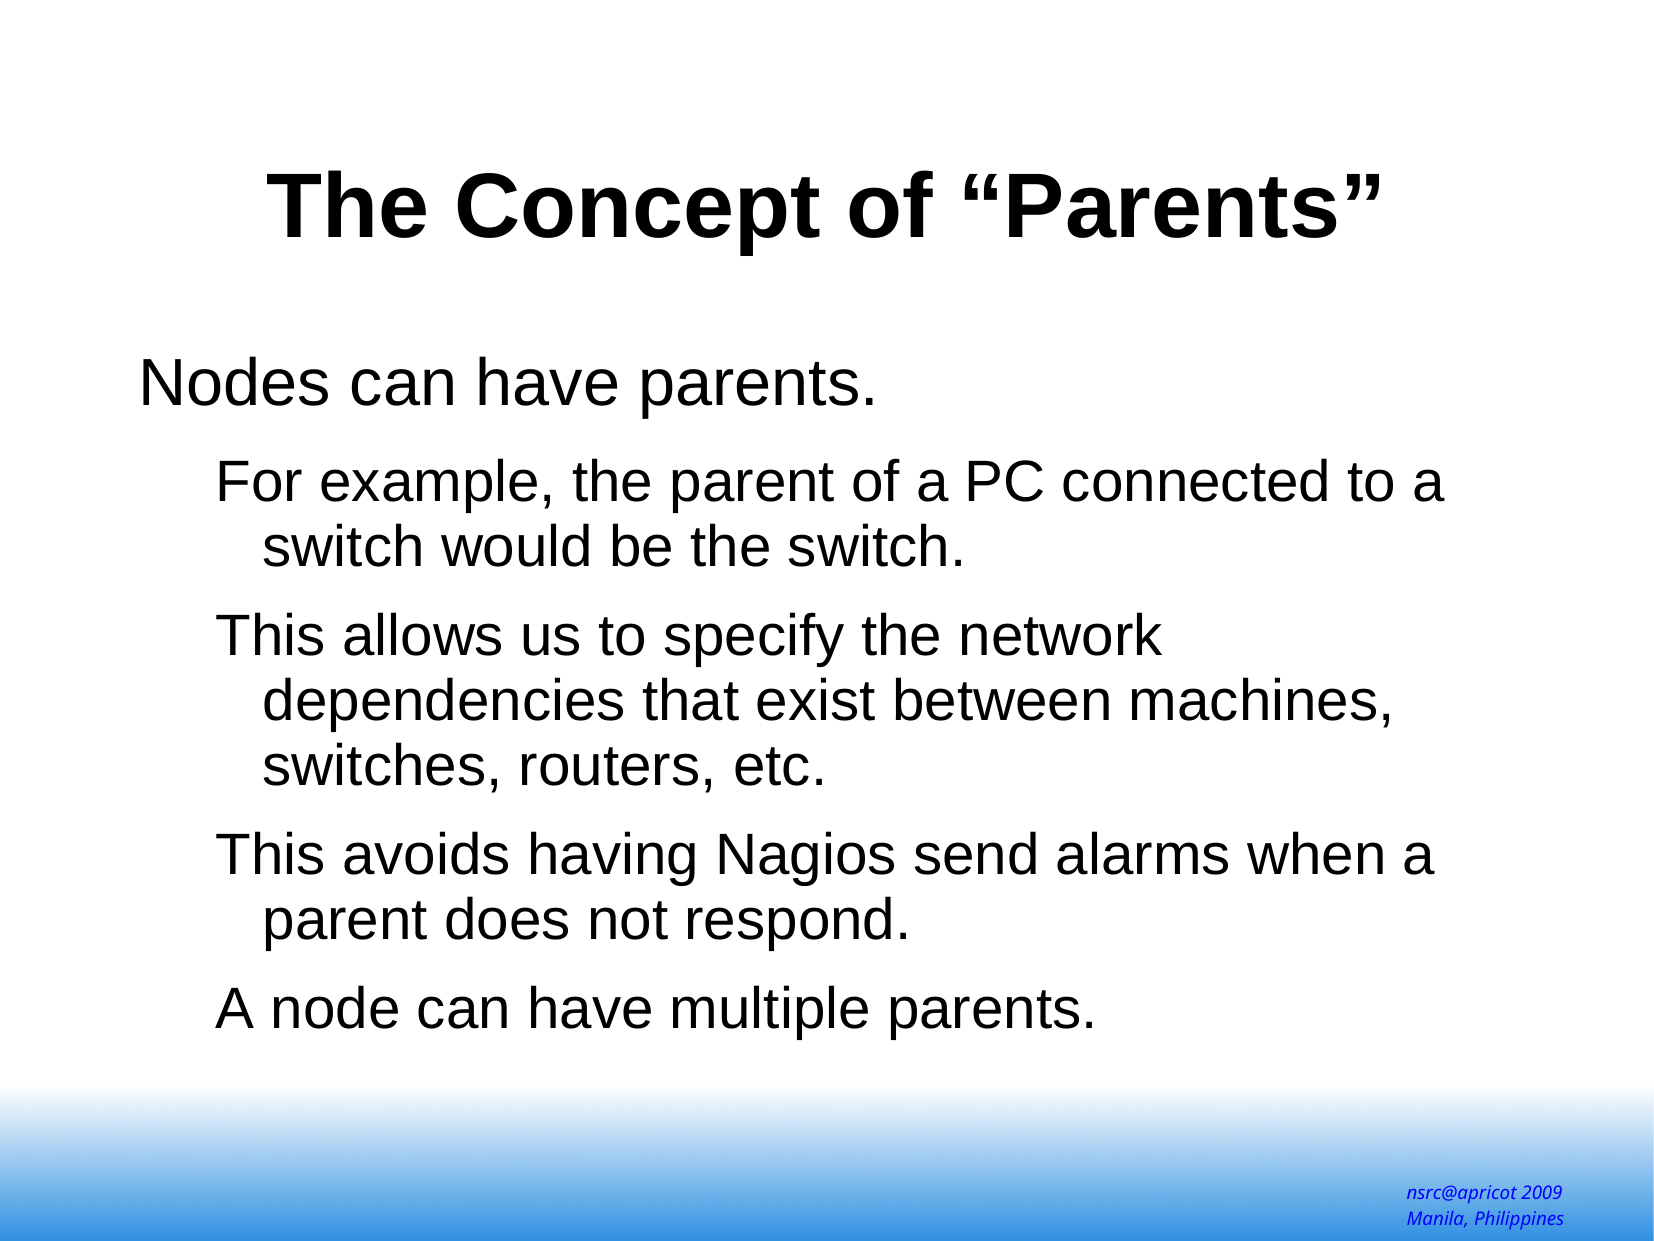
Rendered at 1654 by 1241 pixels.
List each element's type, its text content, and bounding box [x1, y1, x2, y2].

list Nodes can have parents. For example, the parent of a PC connected to a switch would be the switch. This allows us to specify the network dependencies that exist between machines, switches, routers, etc. This avoids having Nagios send alarms when a parent does not respond. A node can have multiple parents. [121, 344, 1534, 1126]
picture [0, 1083, 1654, 1241]
title The Concept of “Parents” [121, 102, 1534, 310]
